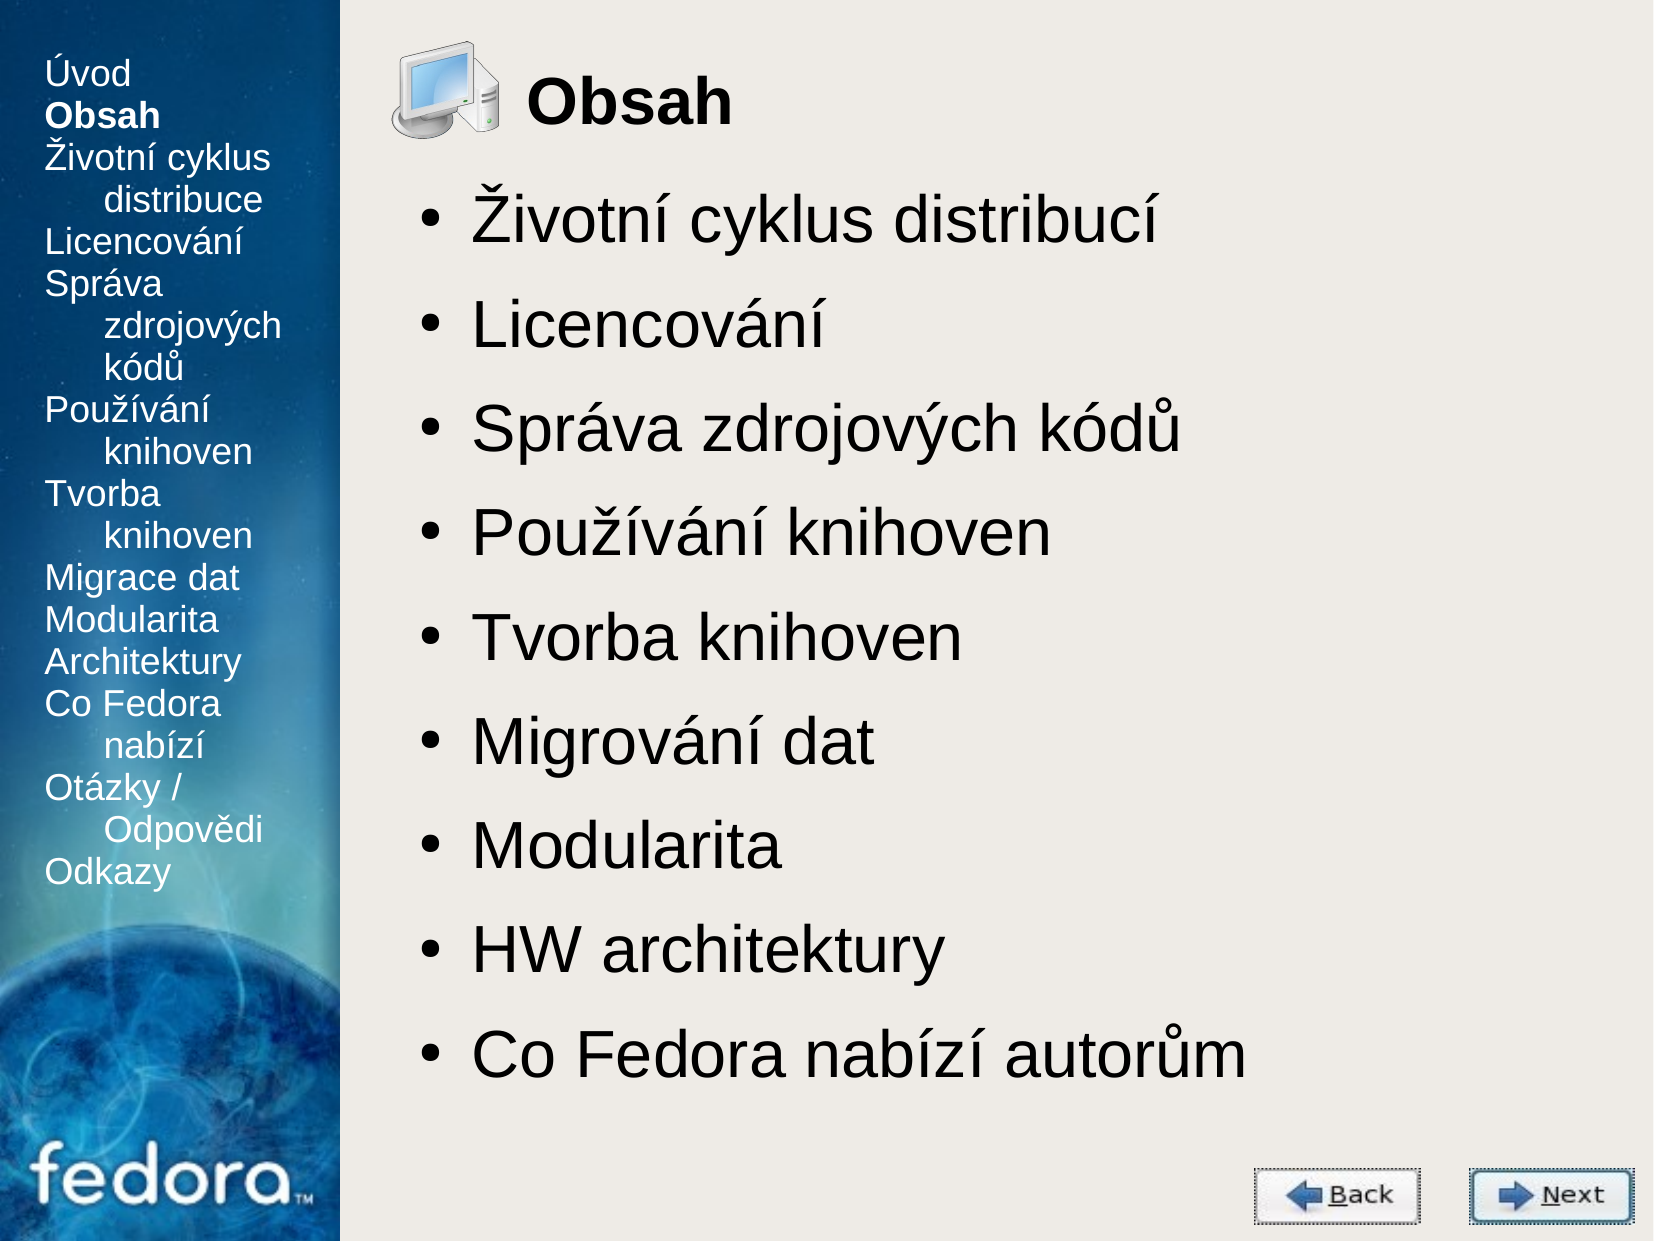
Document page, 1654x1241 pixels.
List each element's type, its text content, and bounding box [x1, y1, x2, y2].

text_box Obsah [511, 56, 1316, 147]
list Životní cyklus distribucí Licencování Správa zdrojových kódů Používání knihoven Tvorba knihoven Migrování dat Modularita HW architektury Co Fedora nabízí autorům [400, 182, 1617, 1096]
picture [0, 0, 1654, 1241]
text_box Úvod Obsah Životní cyklus distribuce Licencování Správa zdrojových kódů Používání knihoven Tvorba knihoven Migrace dat Modularita Architektury Co Fedora nabízí Otázky / Odpovědi Odkazy [29, 45, 327, 901]
